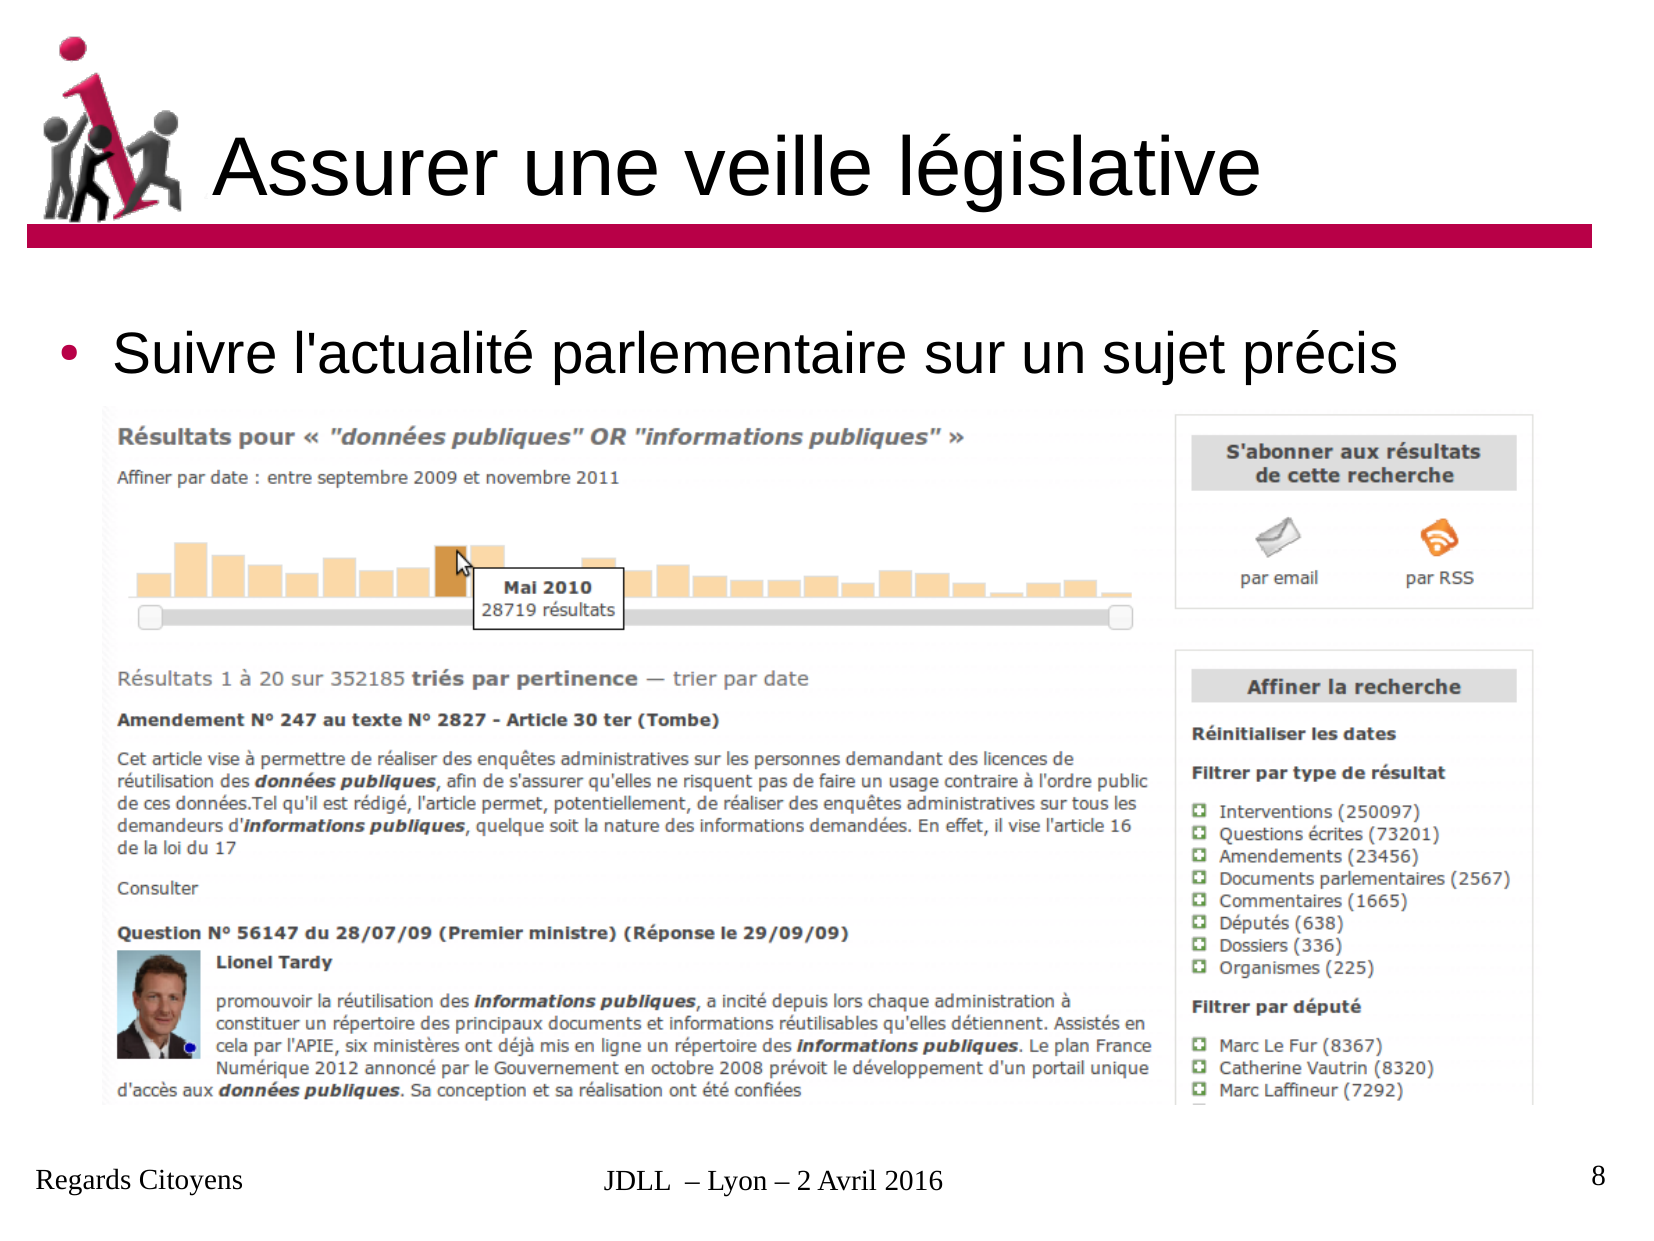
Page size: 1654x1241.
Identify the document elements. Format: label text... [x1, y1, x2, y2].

title Assurer une veille législative [212, 70, 1601, 264]
picture [102, 406, 1542, 1105]
picture [27, 31, 208, 224]
list Suivre l'actualité parlementaire sur un sujet précis [41, 321, 1636, 1140]
